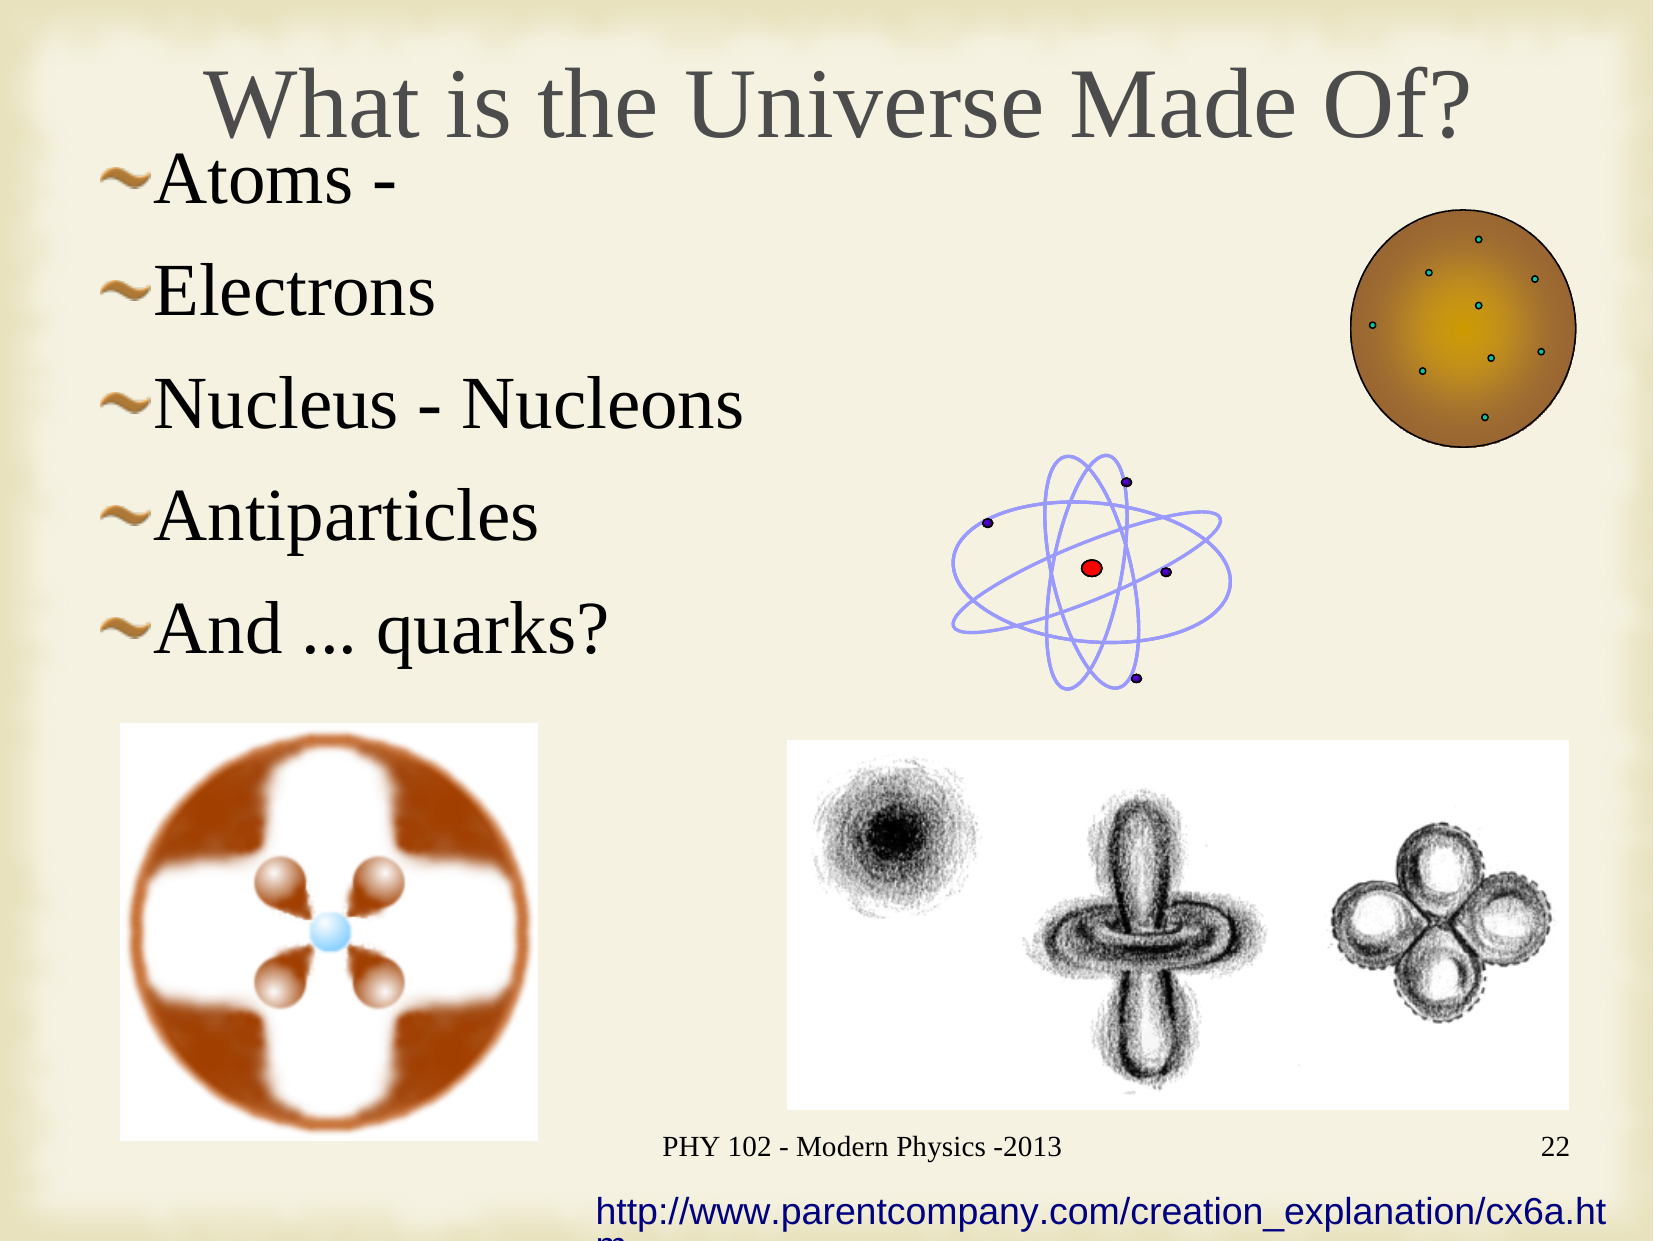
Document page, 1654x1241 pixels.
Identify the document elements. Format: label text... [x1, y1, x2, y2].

title What is the Universe Made Of? [166, 0, 1512, 208]
text_box http://www.parentcompany.com/creation_explanation/cx6a.htm [580, 1183, 1650, 1241]
list Atoms - Electrons Nucleus - Nucleons Antiparticles And ... quarks? [82, 136, 901, 674]
picture [0, 0, 1653, 1241]
